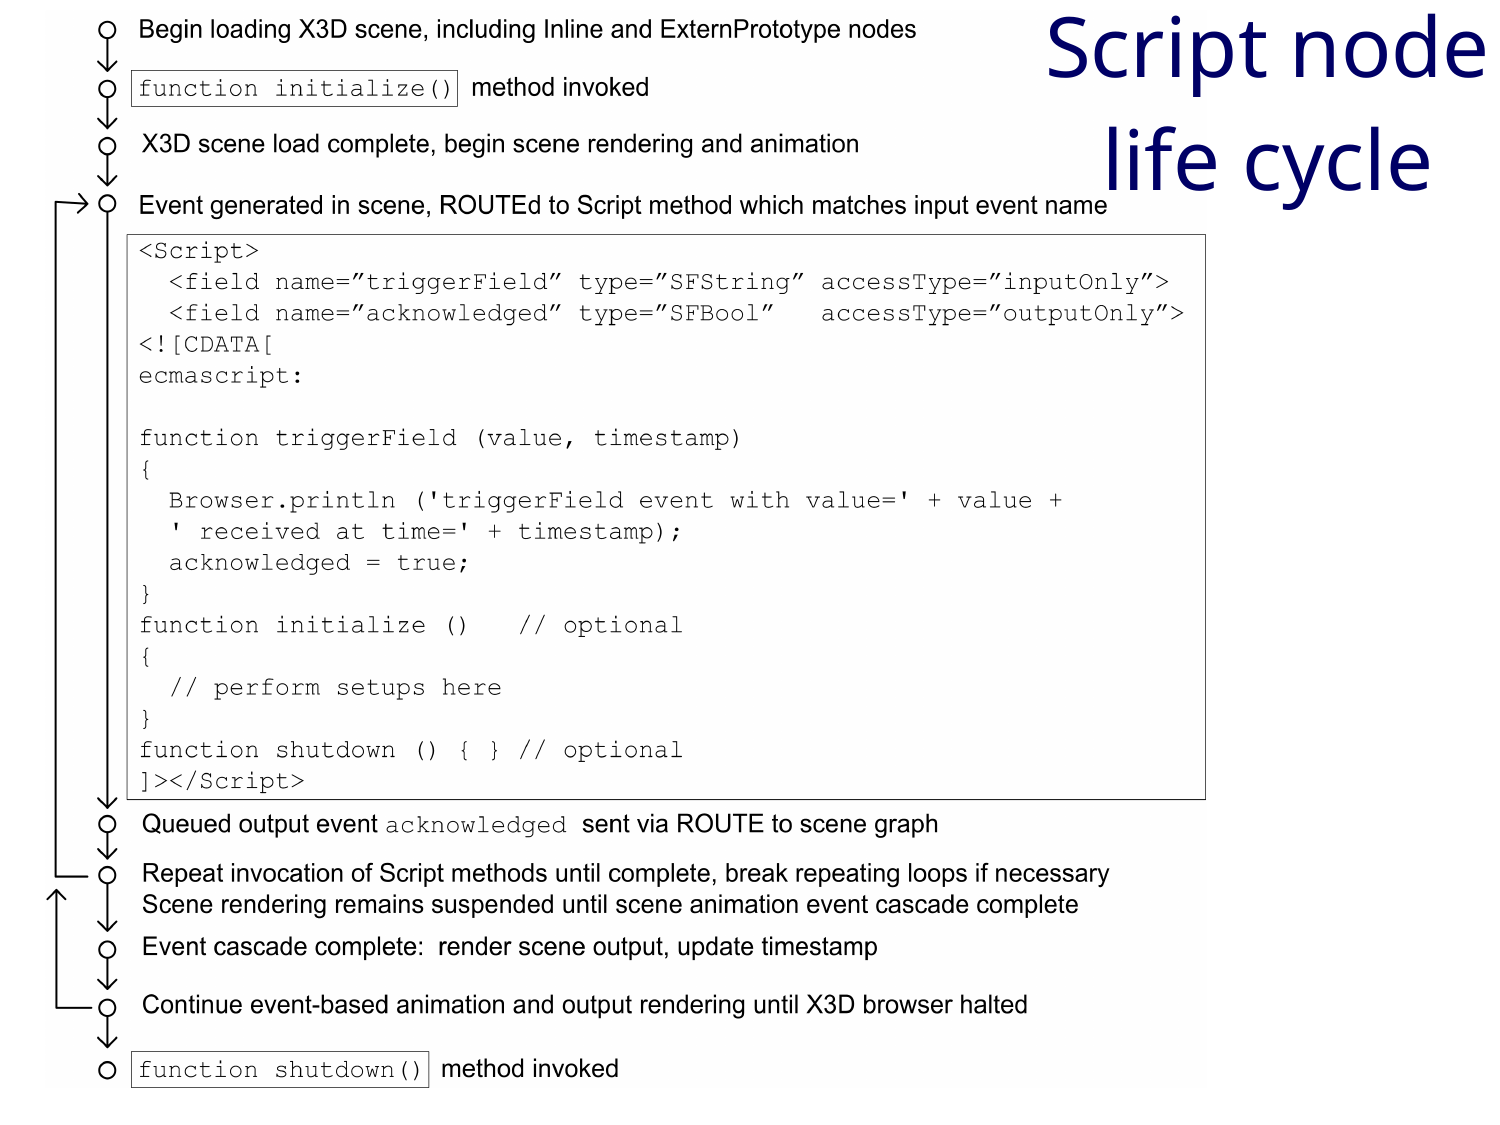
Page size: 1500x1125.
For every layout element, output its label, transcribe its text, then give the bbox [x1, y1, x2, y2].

title Script node life cycle [1024, 1, 1500, 203]
picture [45, 10, 1207, 1088]
